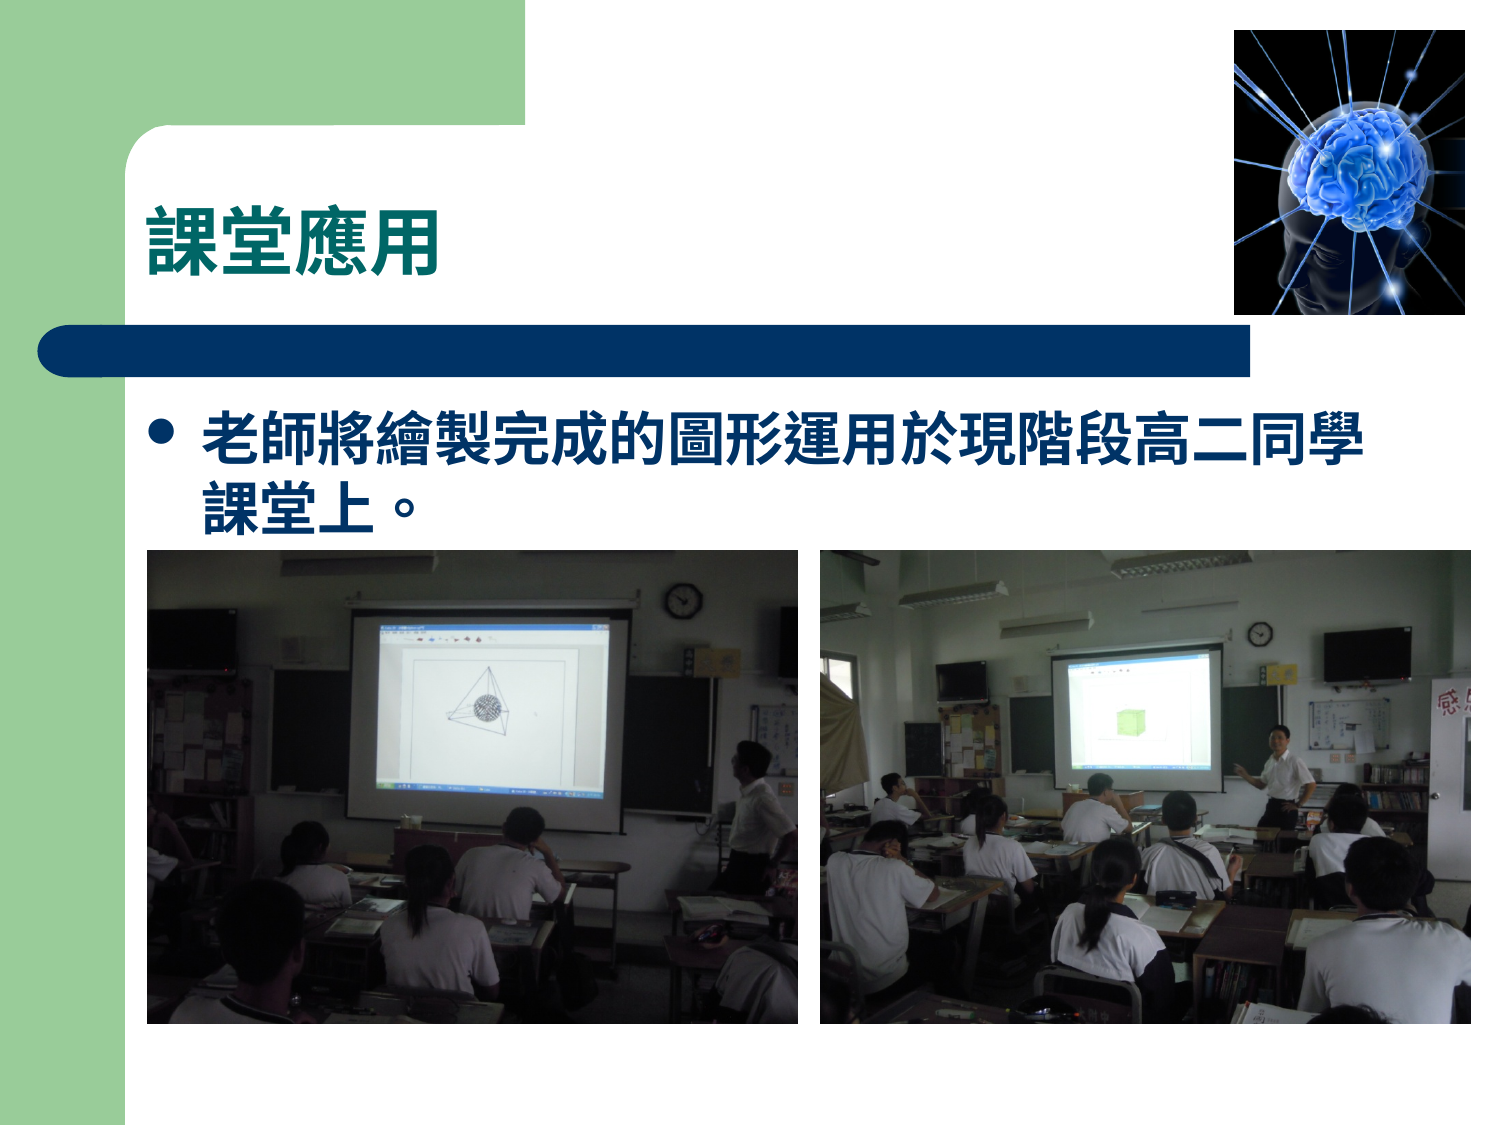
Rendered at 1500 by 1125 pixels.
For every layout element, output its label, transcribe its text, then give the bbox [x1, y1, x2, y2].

picture [147, 550, 798, 1024]
picture [1234, 30, 1465, 315]
list 老師將繪製完成的圖形運用於現階段高二同學課堂上。 [137, 387, 1400, 999]
picture [820, 550, 1471, 1024]
title 課堂應用 [136, 136, 1234, 301]
